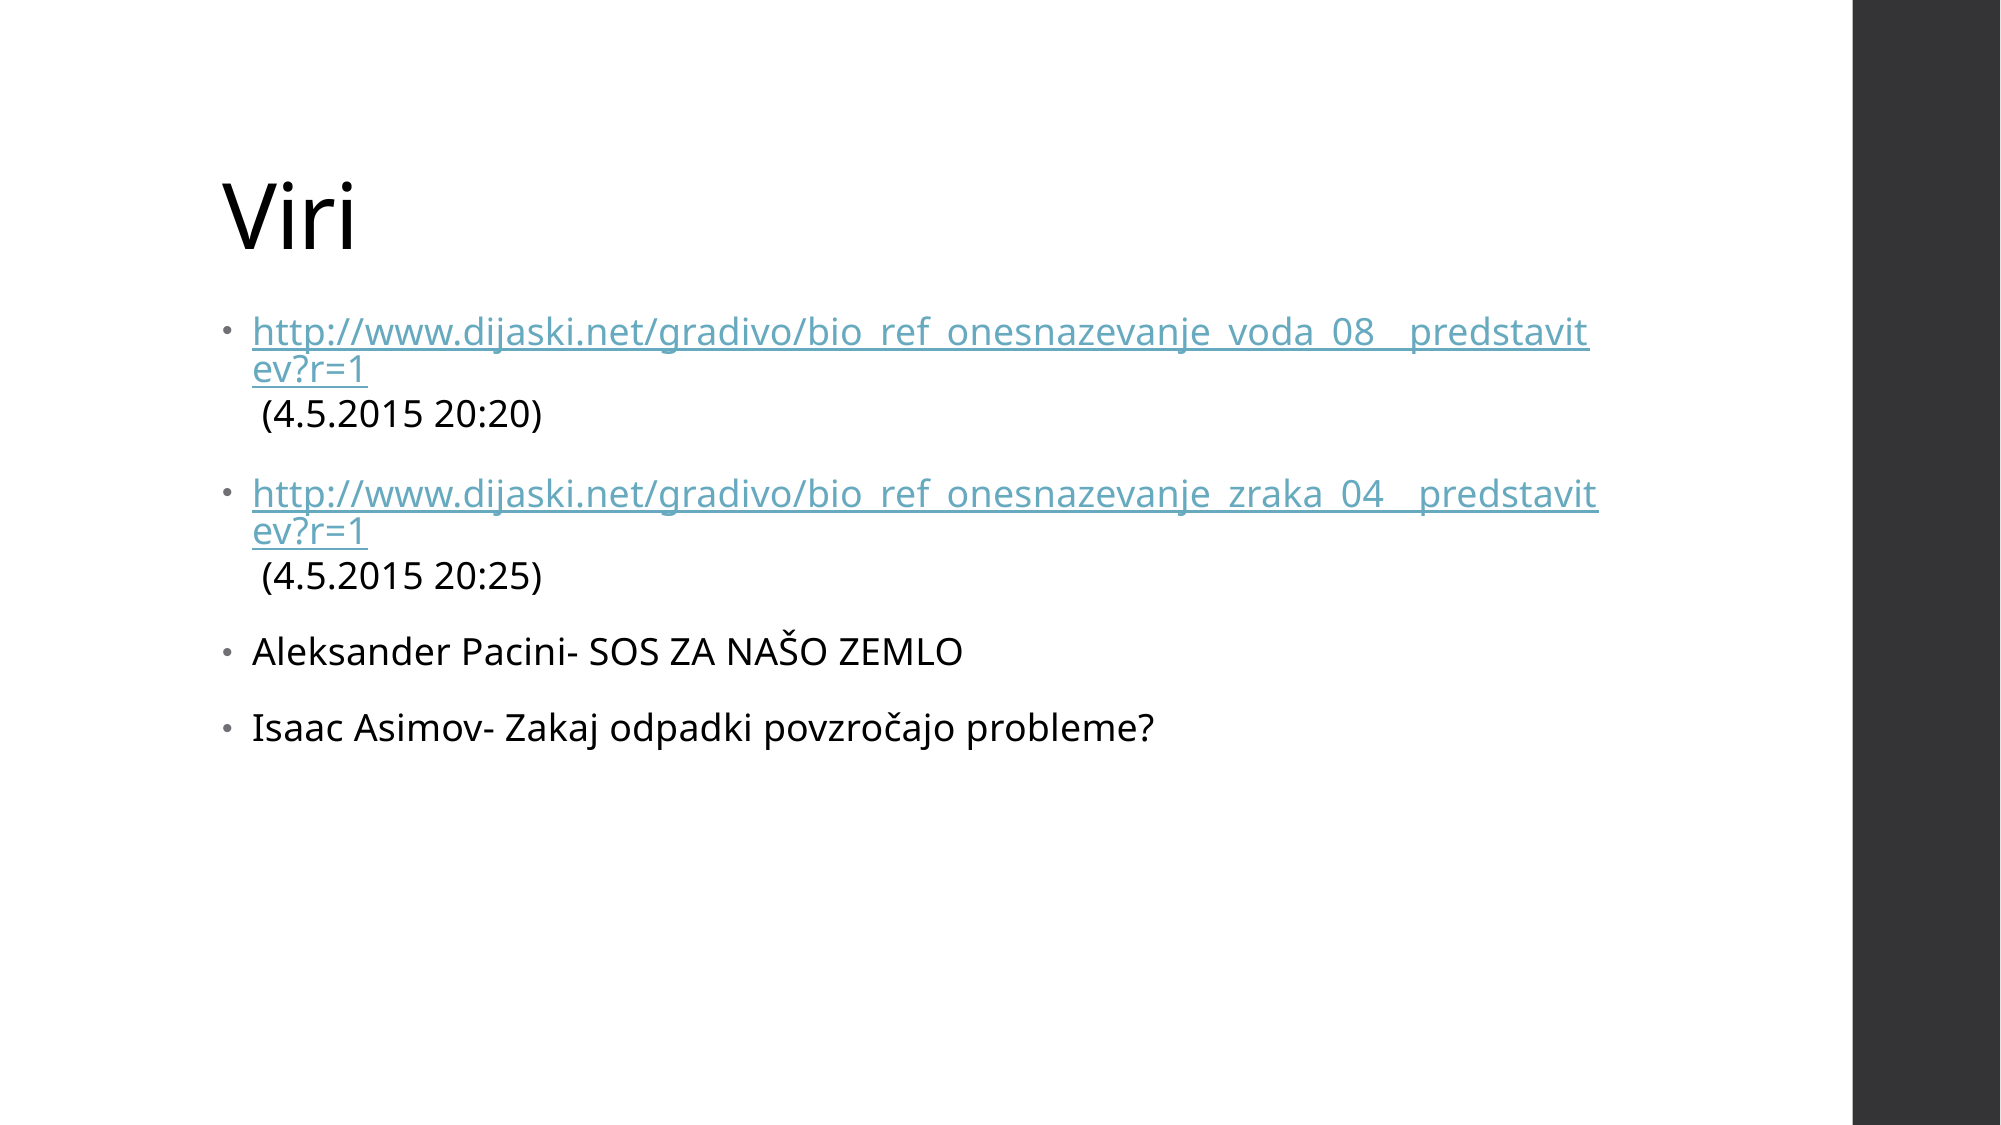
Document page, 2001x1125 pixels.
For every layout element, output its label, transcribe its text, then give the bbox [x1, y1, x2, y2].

title Viri [207, 59, 1797, 278]
list http://www.dijaski.net/gradivo/bio_ref_onesnazevanje_voda_08__predstavitev?r=1 (4.5.2015 20:20) http://www.dijaski.net/gradivo/bio_ref_onesnazevanje_zraka_04__predstavitev?r=1 (4.5.2015 20:25) Aleksander Pacini- SOS ZA NAŠO ZEMLO Isaac Asimov- Zakaj odpadki povzročajo probleme? [207, 299, 1617, 1014]
